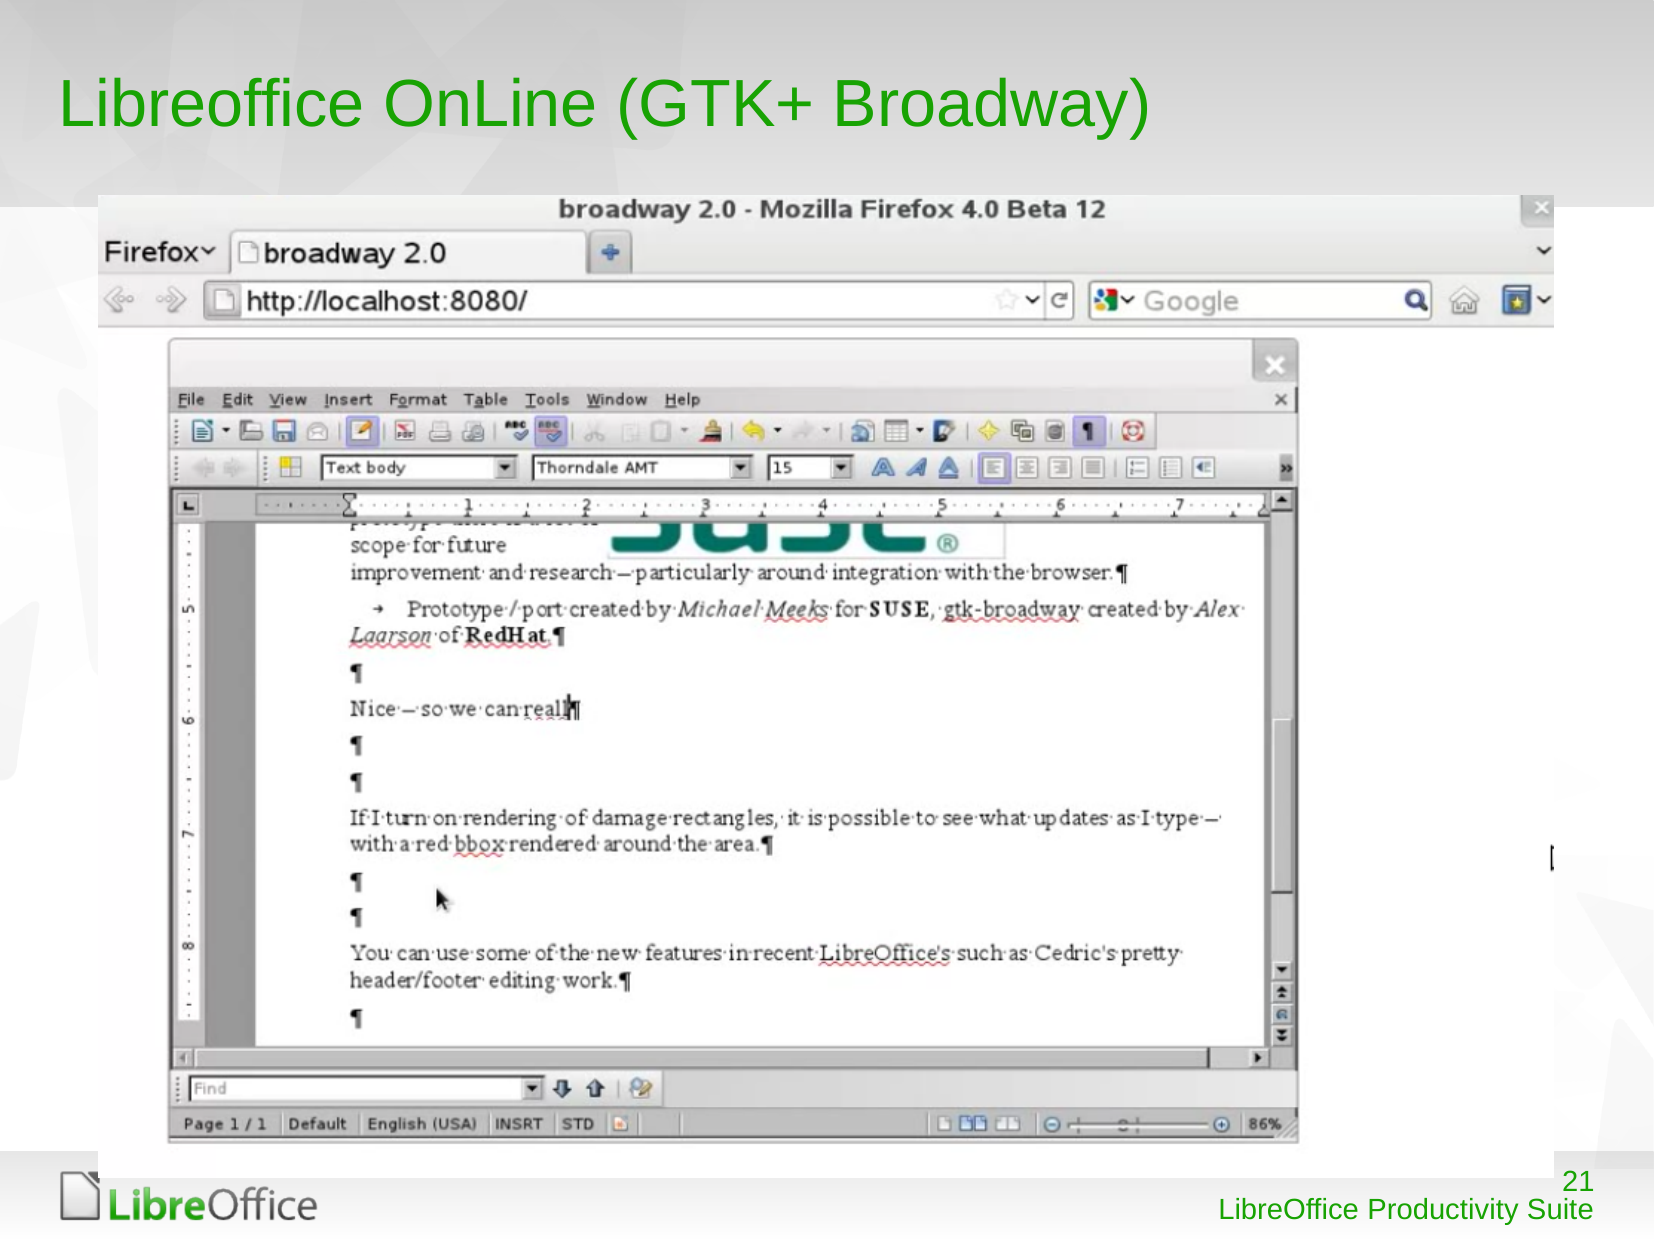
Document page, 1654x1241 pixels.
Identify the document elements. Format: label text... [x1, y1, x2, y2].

picture [0, 0, 1654, 1240]
title Libreoffice OnLine (GTK+ Broadway) [59, 29, 1595, 178]
